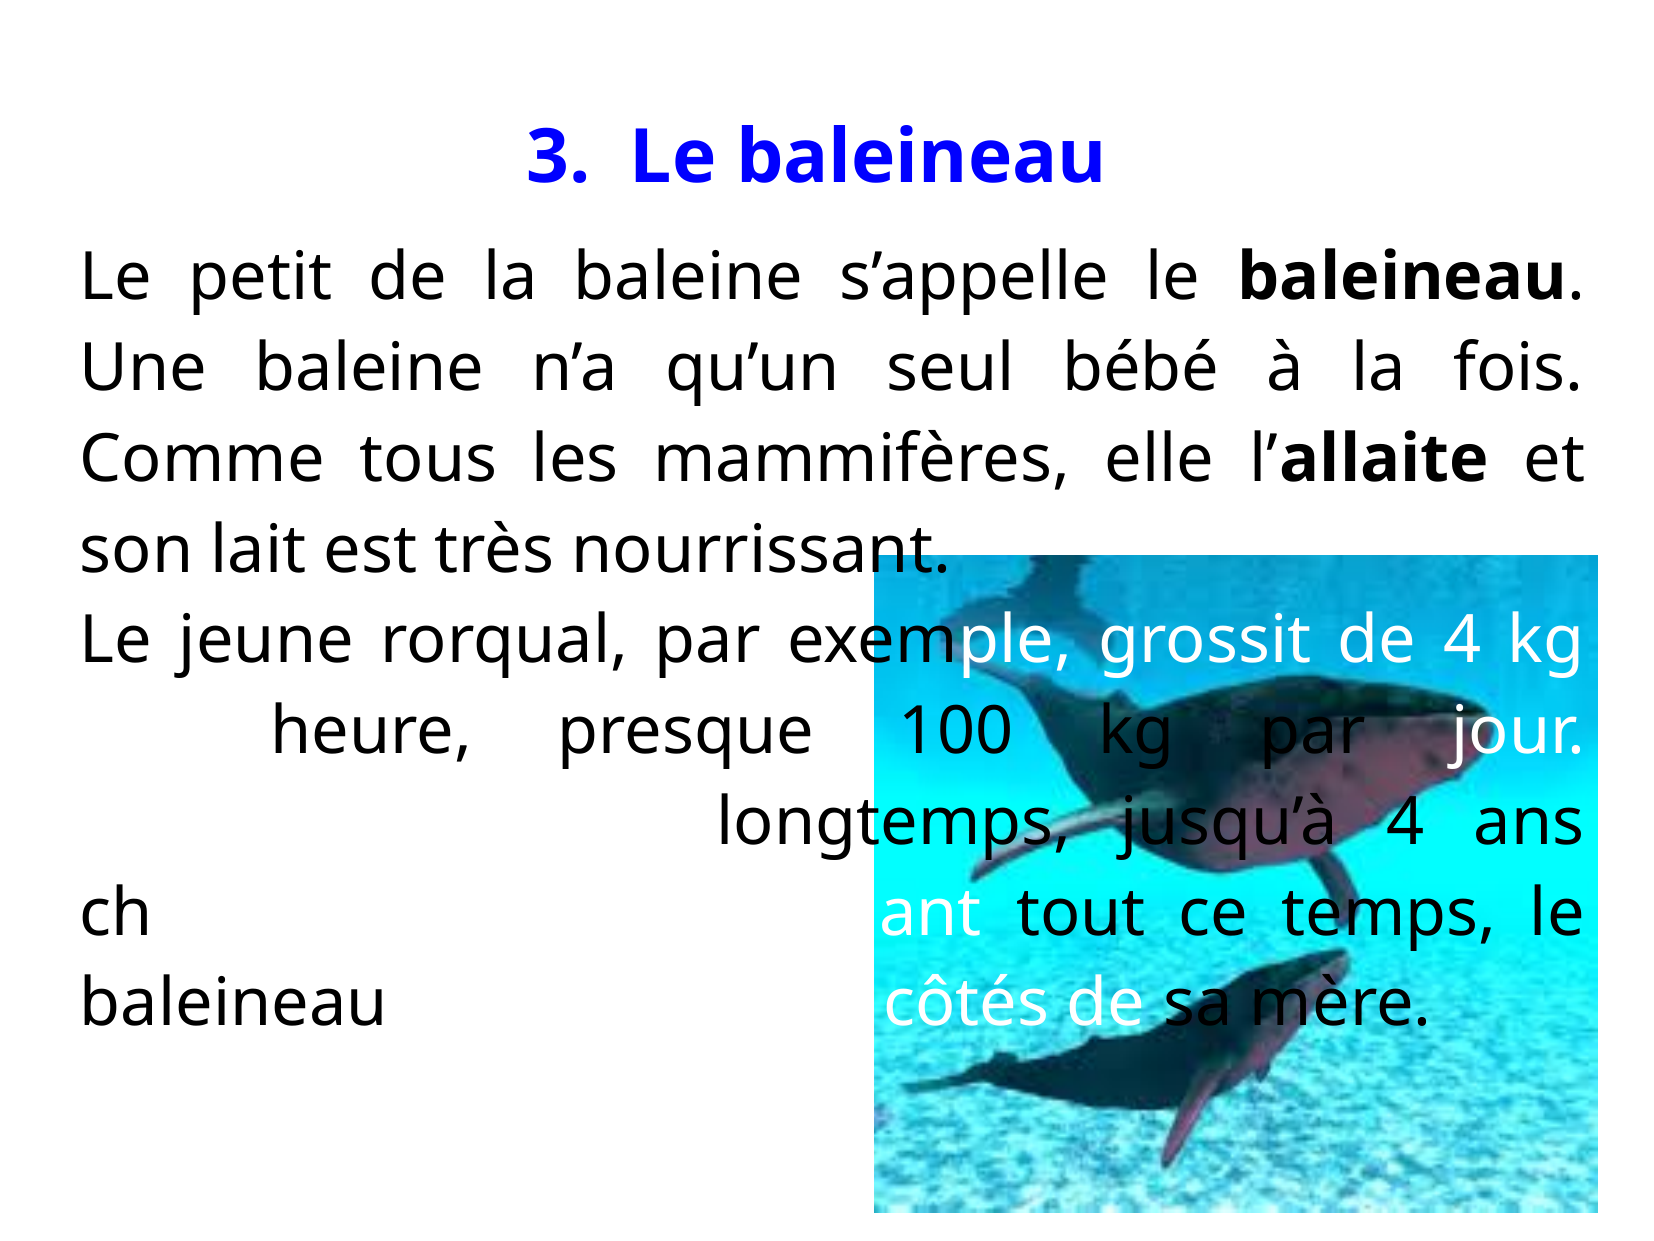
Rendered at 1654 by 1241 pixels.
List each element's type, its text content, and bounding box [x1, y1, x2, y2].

picture [874, 1134, 1598, 1213]
text_box Le petit de la baleine s’appelle le baleineau. Une baleine n’a qu’un seul bébé à la fois. Comme tous les mammifères, elle l’allaite et son lait est très nourrissant. Le jeune rorqual, par exemple, grossit de 4 kg par heure, presque 100 kg par jour. L’allaitement dure longtemps, jusqu’à 4 ans chez les cachalots. Pendant tout ce temps, le baleineau reste donc aux côtés de sa mère. [64, 221, 1601, 1134]
title 3. Le baleineau [82, 49, 1571, 221]
